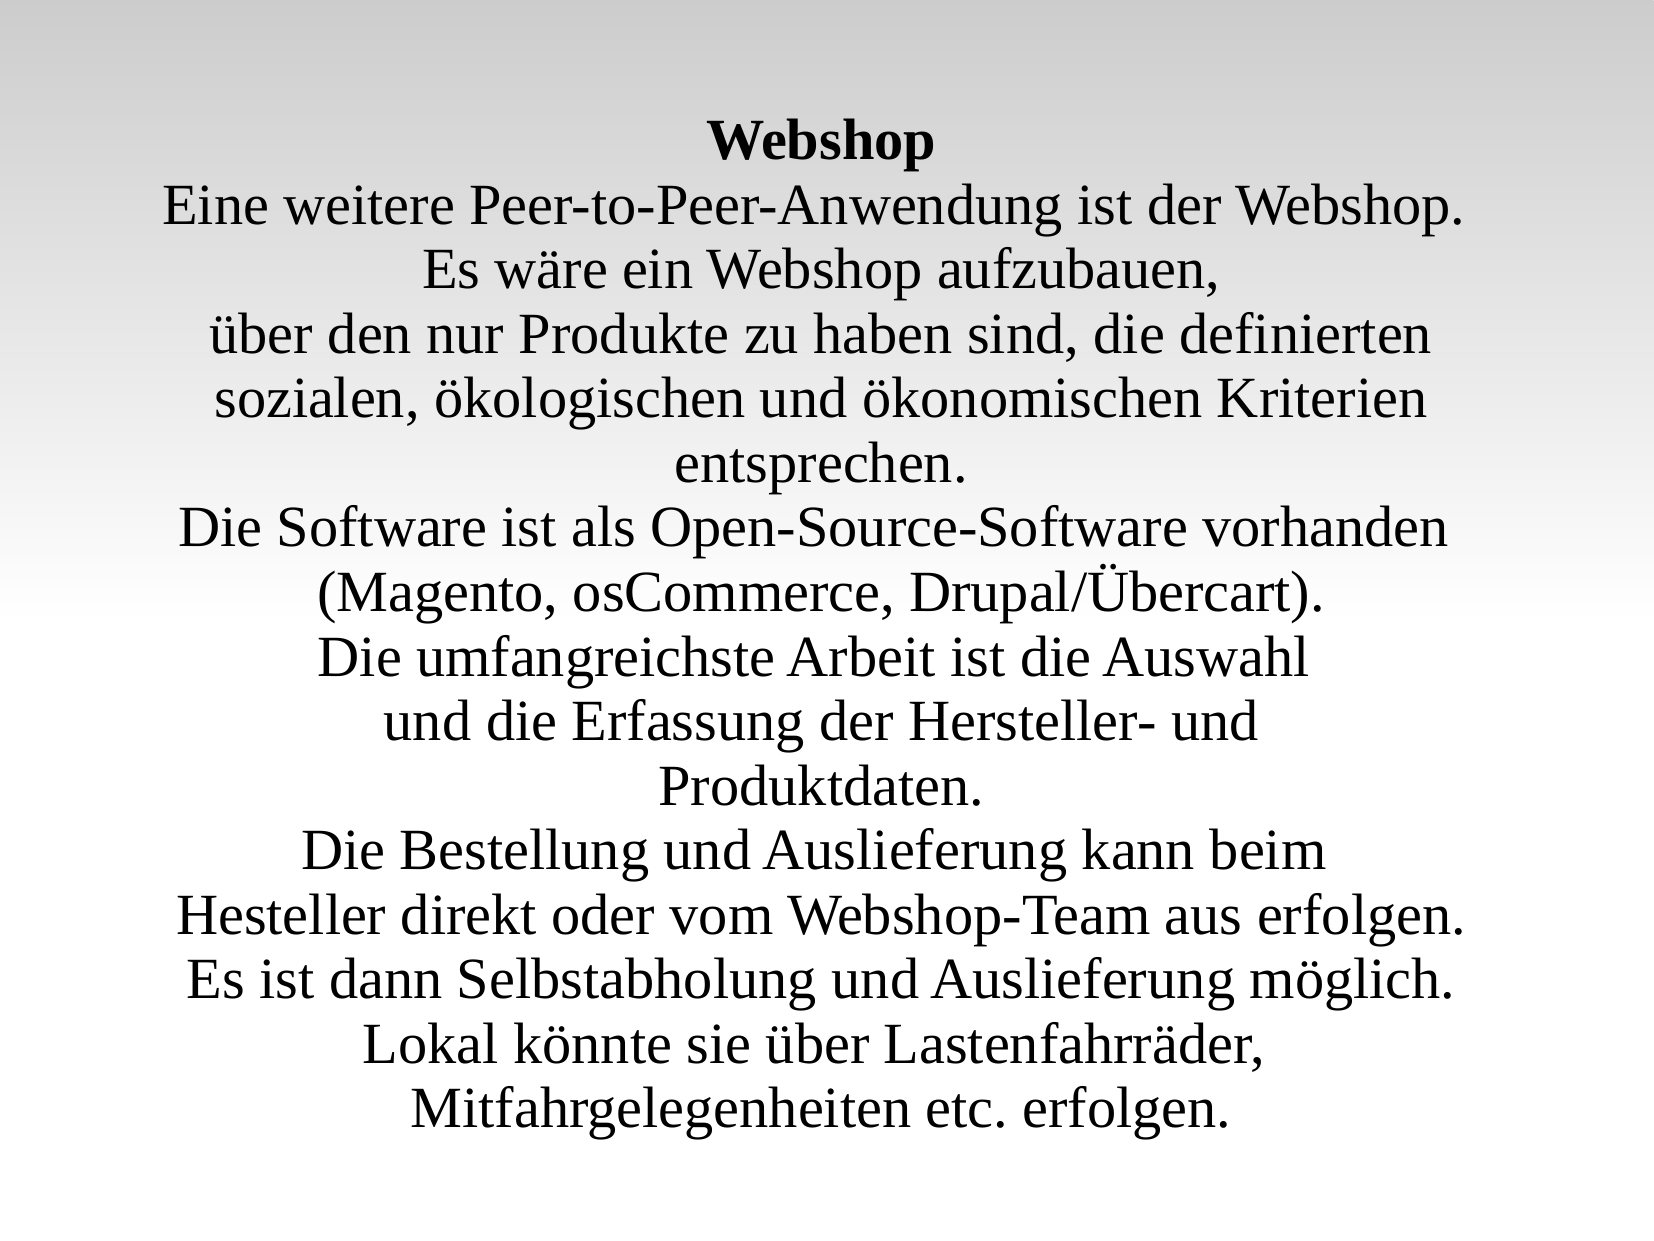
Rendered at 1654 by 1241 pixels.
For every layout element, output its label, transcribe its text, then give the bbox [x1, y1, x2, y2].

text_box Webshop Eine weitere Peer-to-Peer-Anwendung ist der Webshop. Es wäre ein Webshop aufzubauen, über den nur Produkte zu haben sind, die definierten sozialen, ökologischen und ökonomischen Kriterien entsprechen. Die Software ist als Open-Source-Software vorhanden (Magento, osCommerce, Drupal/Übercart). Die umfangreichste Arbeit ist die Auswahl und die Erfassung der Hersteller- und Produktdaten. Die Bestellung und Auslieferung kann beim Hesteller direkt oder vom Webshop-Team aus erfolgen. Es ist dann Selbstabholung und Auslieferung möglich. Lokal könnte sie über Lastenfahrräder, Mitfahrgelegenheiten etc. erfolgen. [147, 100, 1496, 1148]
